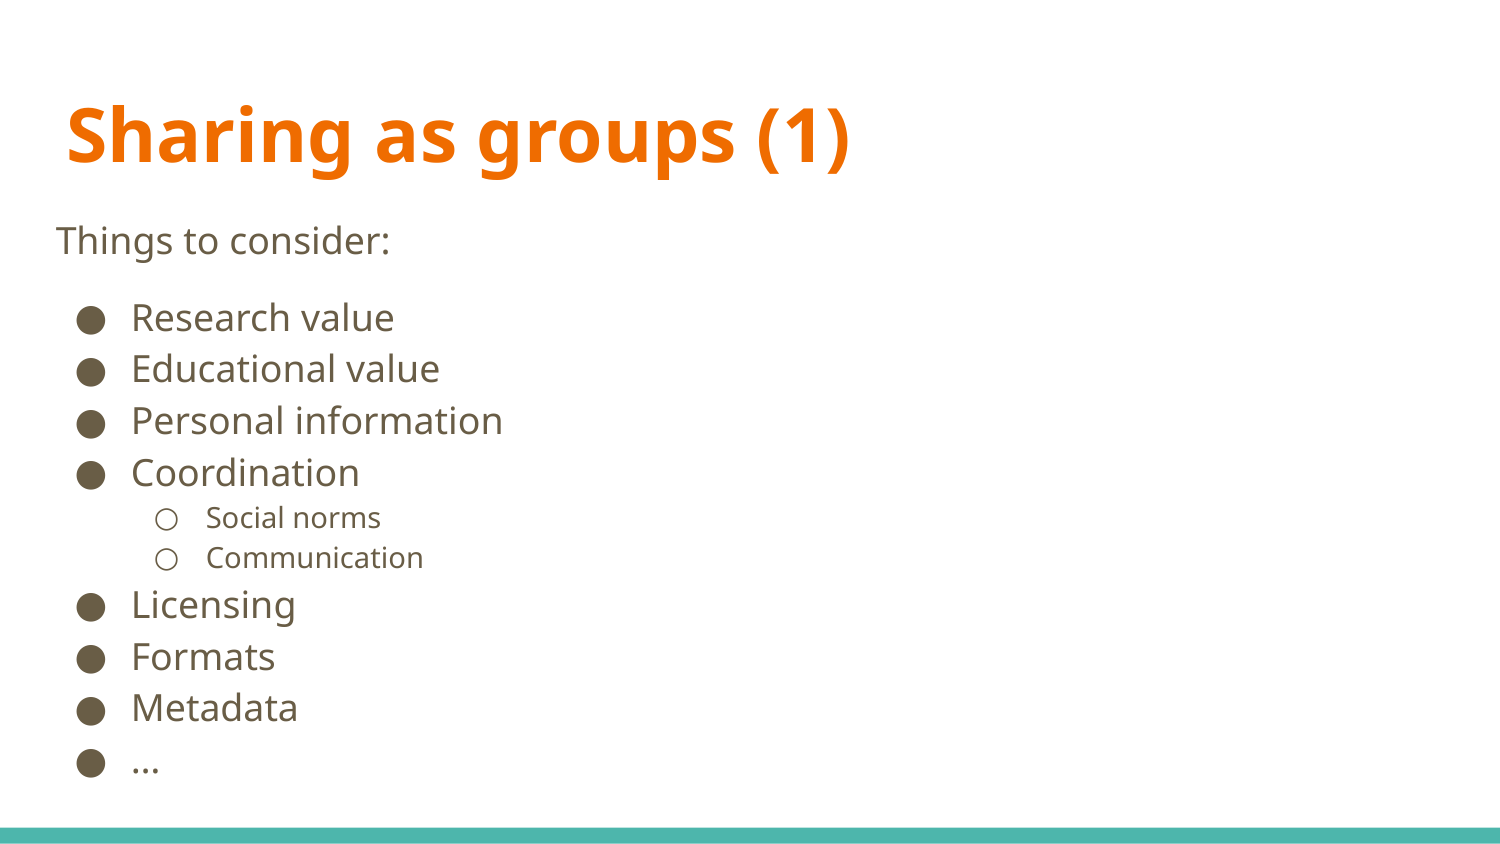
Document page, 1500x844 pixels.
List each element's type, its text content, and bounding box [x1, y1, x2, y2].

list Things to consider: Research value Educational value Personal information Coordination Social norms Communication Licensing Formats Metadata … [40, 195, 1500, 797]
title Sharing as groups (1) [51, 72, 1449, 195]
